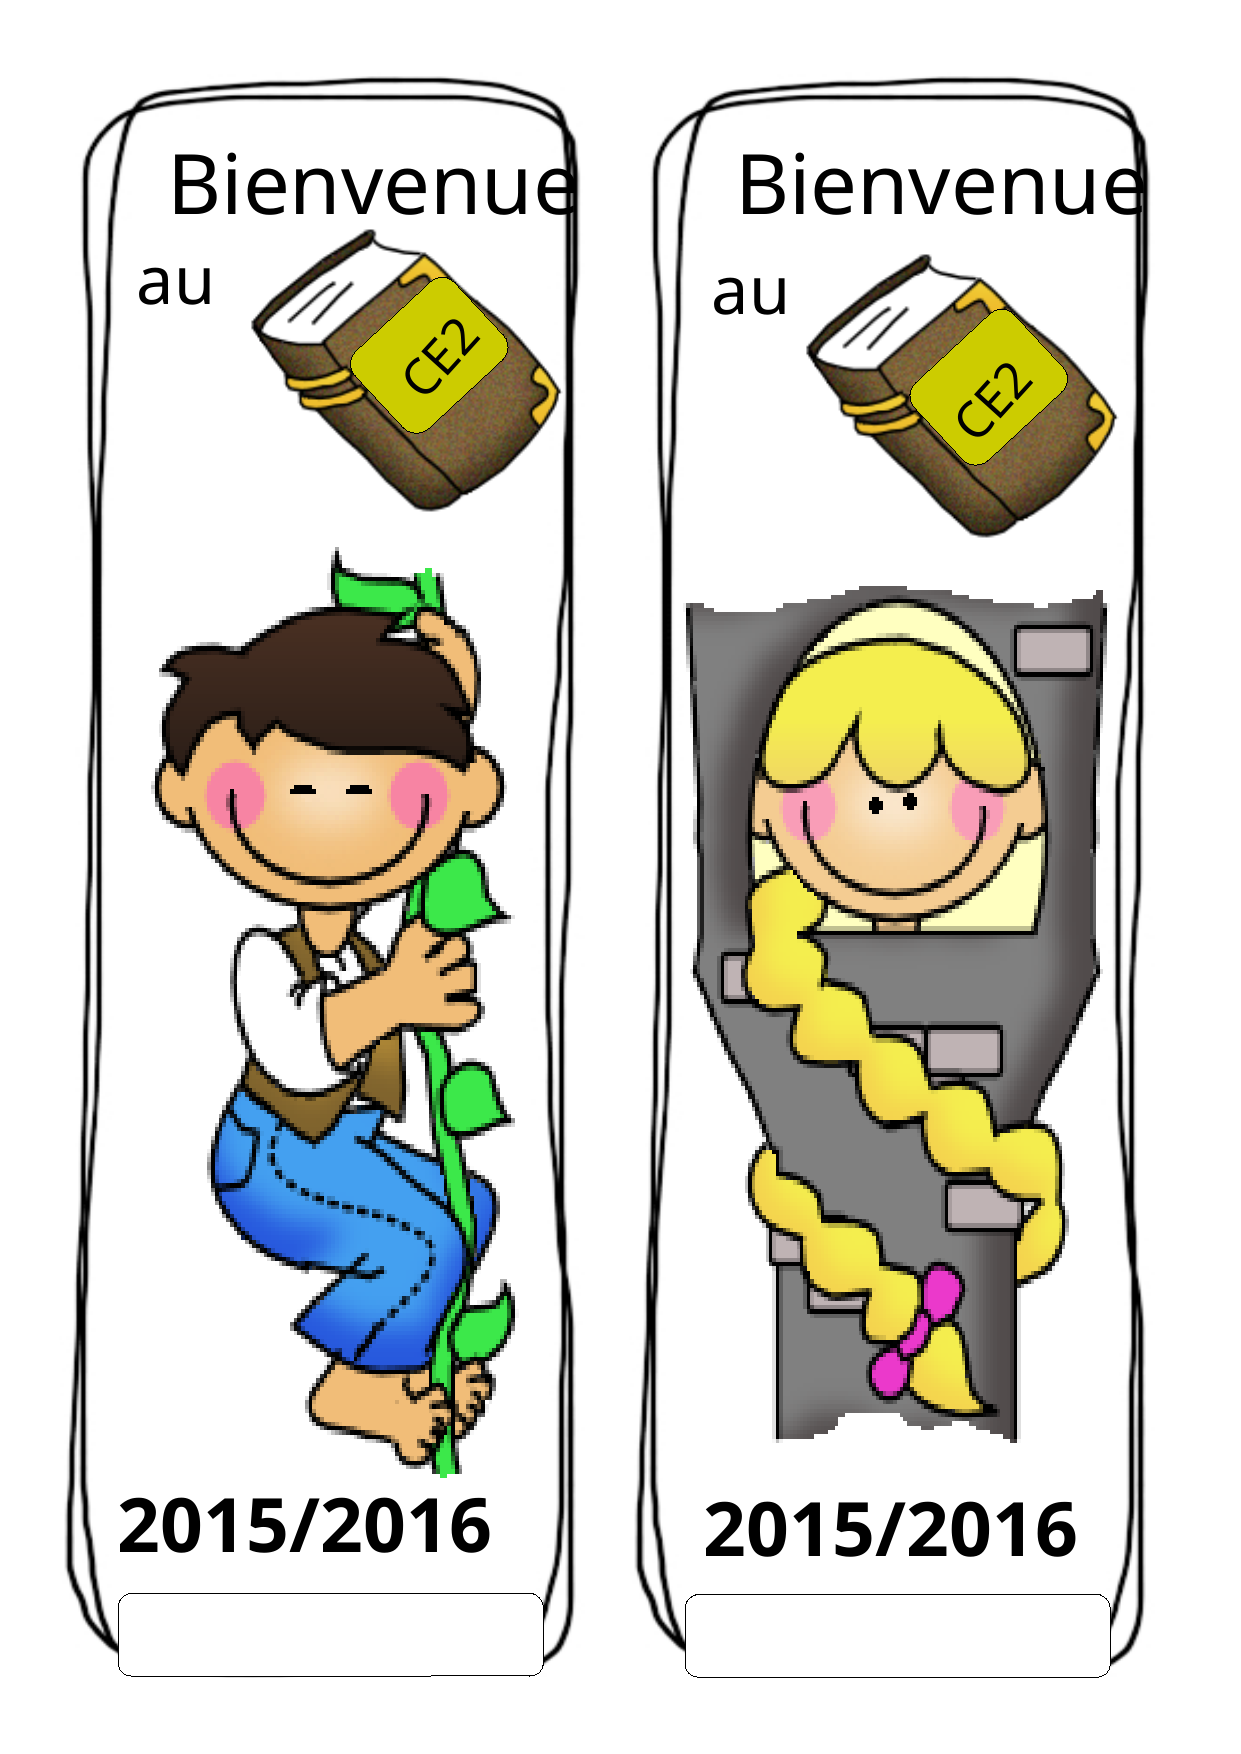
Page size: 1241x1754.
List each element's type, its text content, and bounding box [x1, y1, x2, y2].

text_box Bienvenue [720, 118, 1111, 235]
text_box 2015/2016 [103, 1464, 390, 1573]
text_box Bienvenue [152, 118, 544, 235]
picture [629, 58, 1173, 1695]
text_box [350, 277, 509, 434]
text_box CE2 [921, 320, 1057, 460]
text_box au [122, 226, 249, 345]
text_box [685, 1594, 1111, 1678]
text_box [118, 1593, 544, 1677]
text_box au [696, 236, 823, 355]
text_box 2015/2016 [688, 1468, 976, 1577]
text_box CE2 [368, 276, 504, 417]
text_box [909, 309, 1068, 466]
picture [59, 58, 603, 1695]
